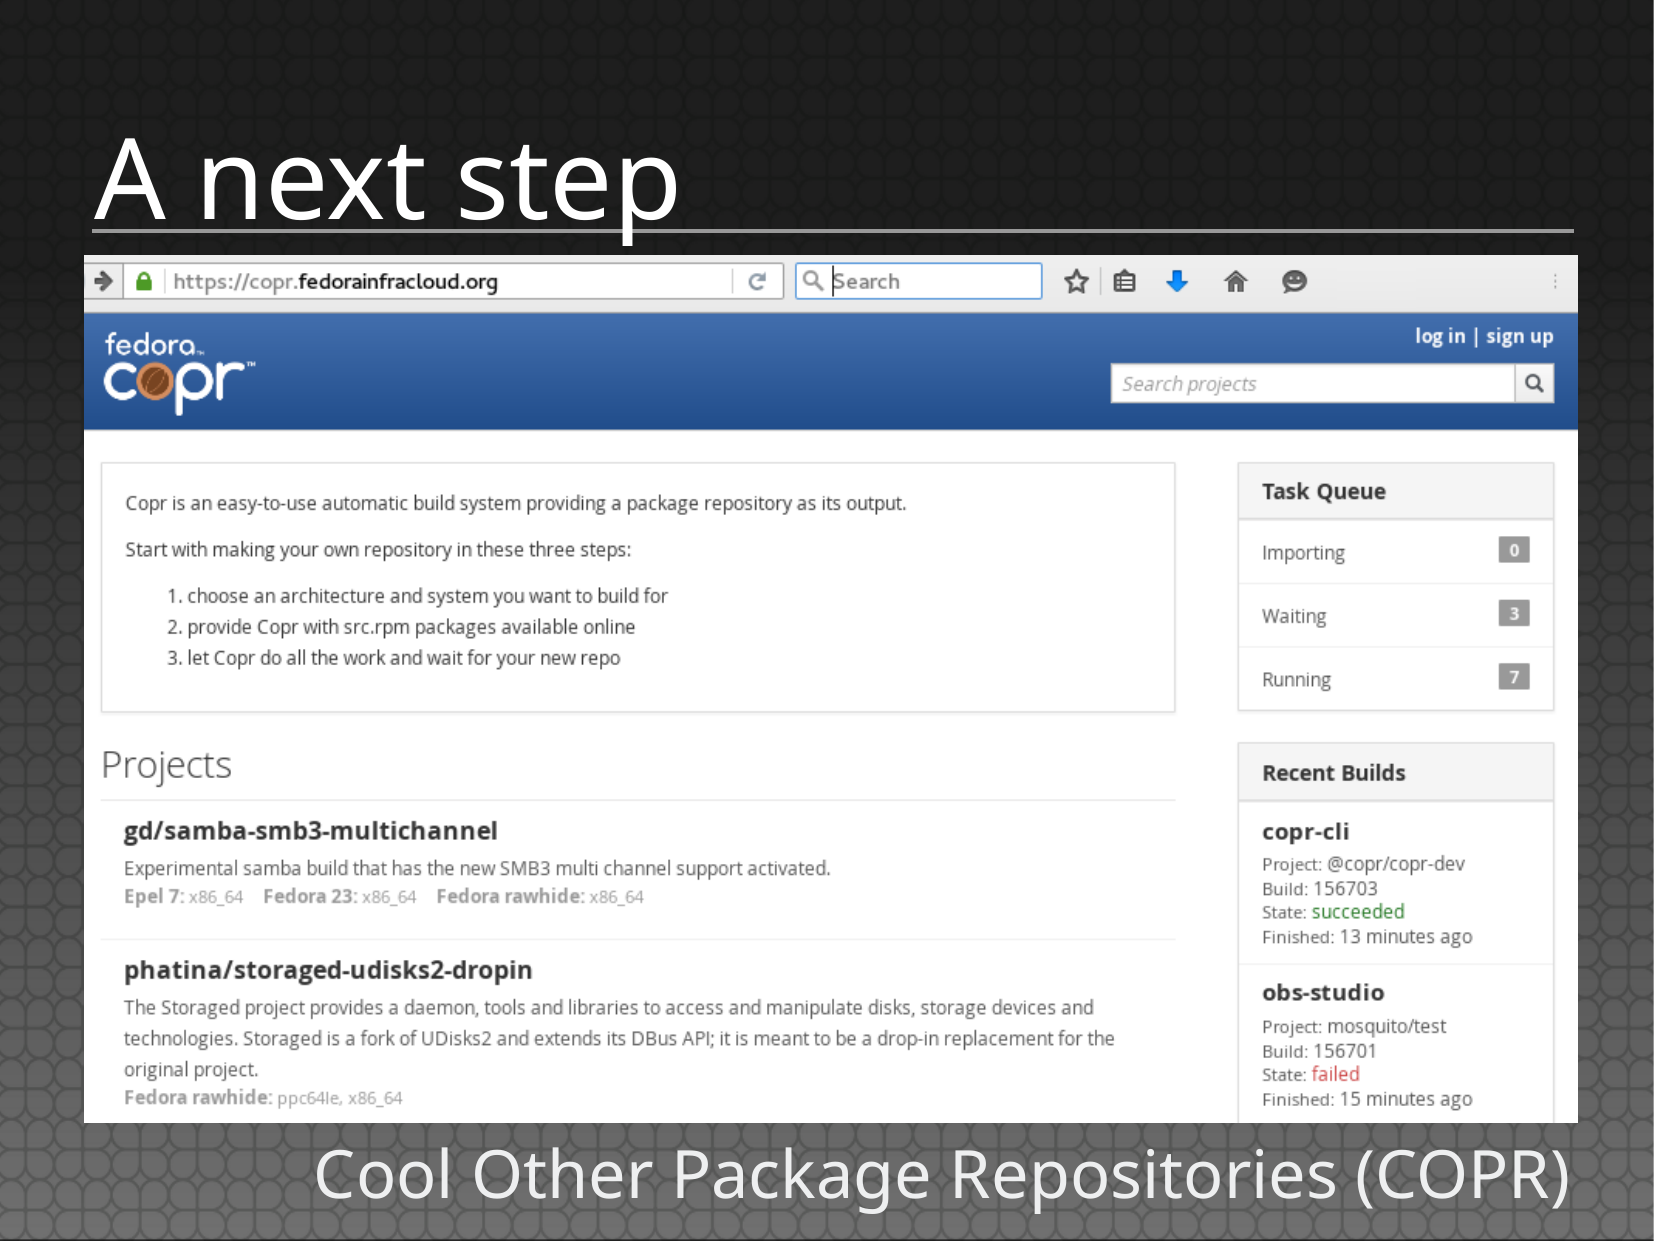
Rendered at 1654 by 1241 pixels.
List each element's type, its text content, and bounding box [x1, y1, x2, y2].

list Cool Other Package Repositories (COPR) [105, 1123, 1573, 1219]
picture [0, 0, 1654, 1241]
title A next step [94, 100, 1426, 251]
